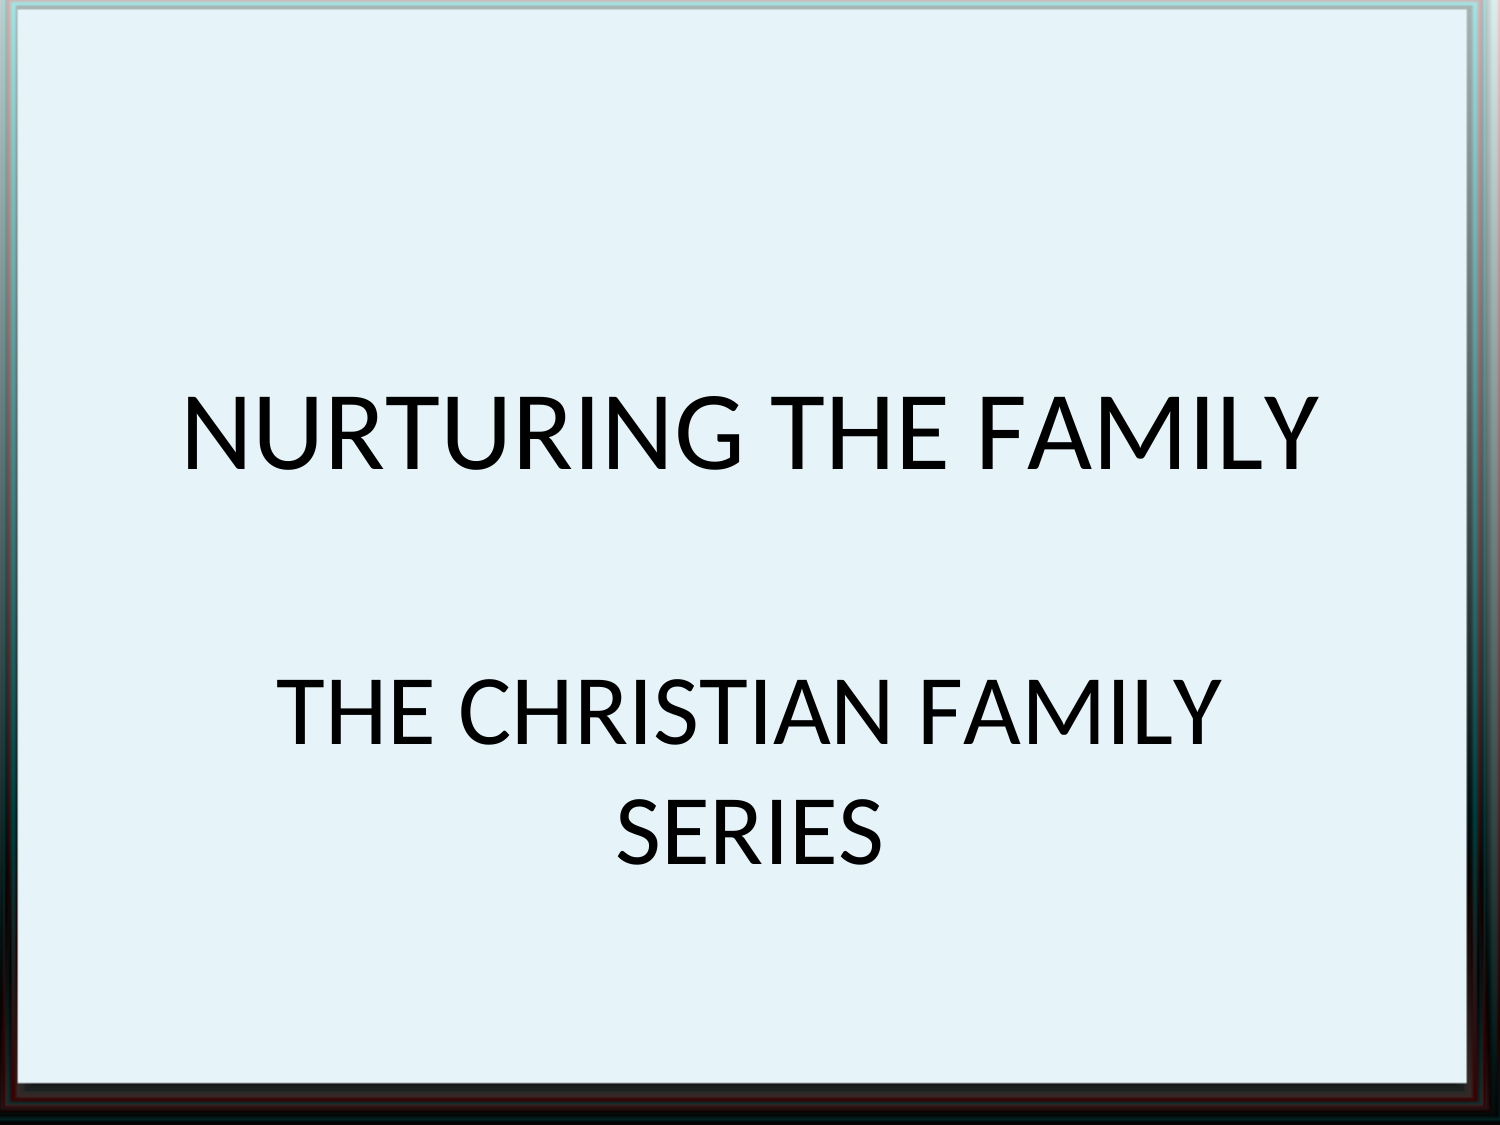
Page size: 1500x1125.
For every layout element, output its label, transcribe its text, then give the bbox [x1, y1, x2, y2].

subtitle THE CHRISTIAN FAMILY SERIES [225, 637, 1275, 925]
picture [0, 0, 1500, 1125]
title NURTURING THE FAMILY [112, 349, 1388, 591]
